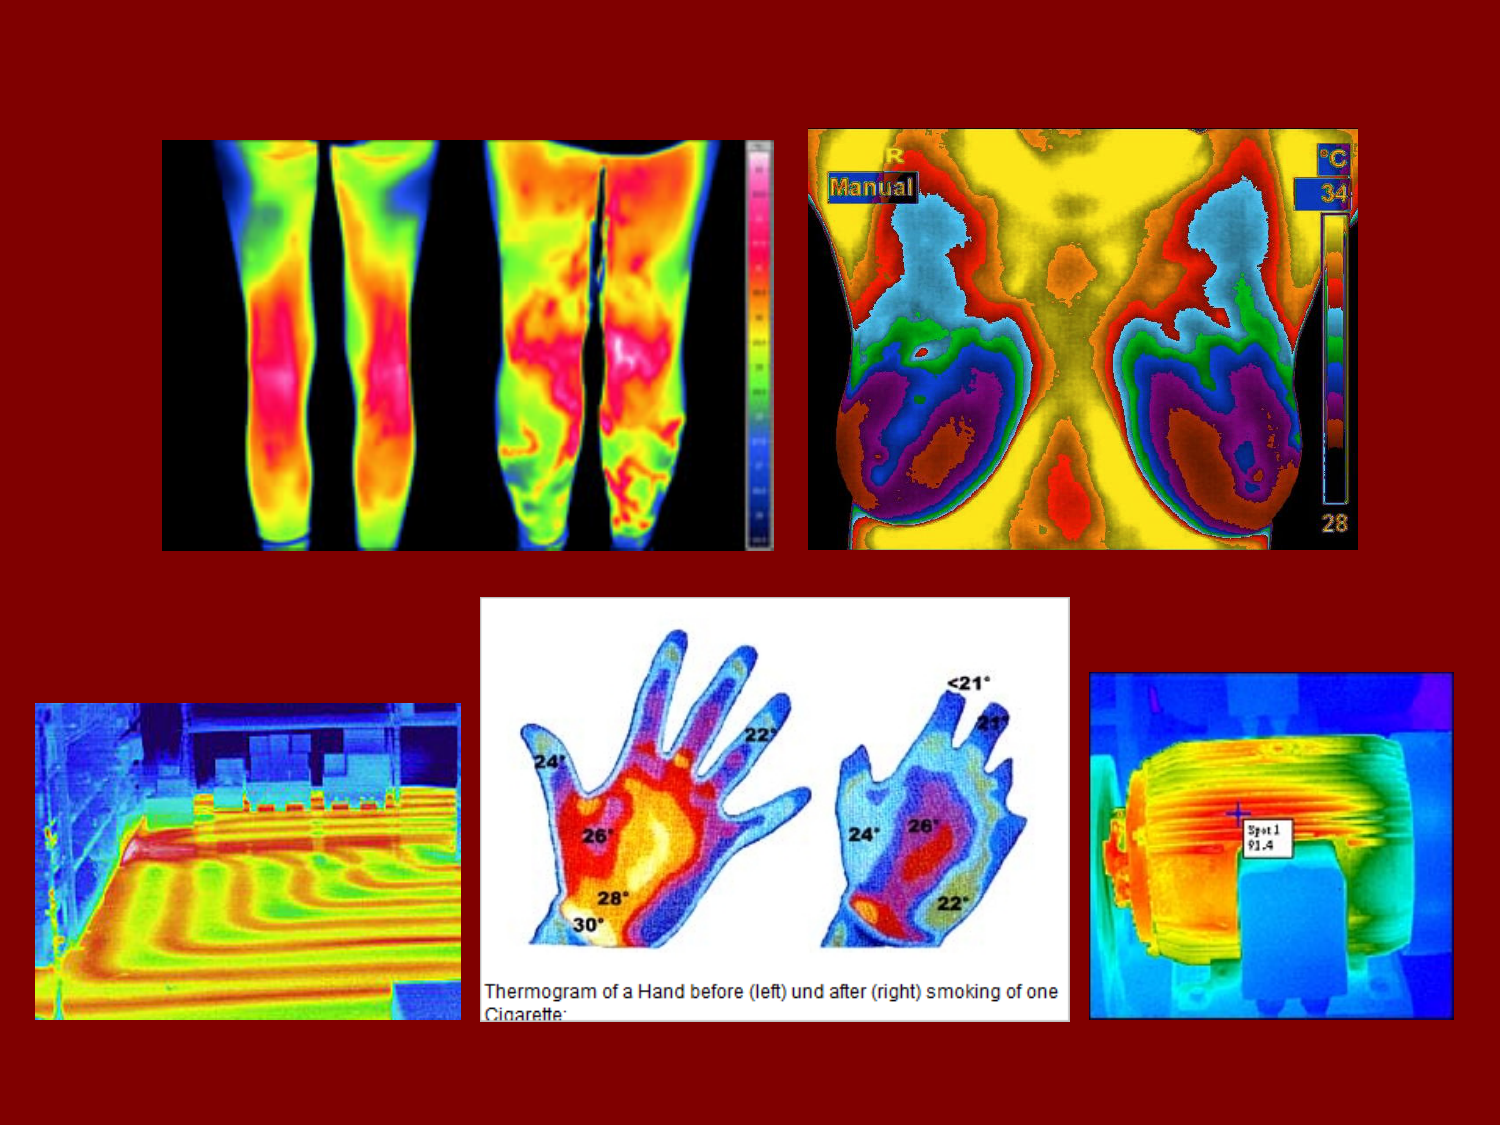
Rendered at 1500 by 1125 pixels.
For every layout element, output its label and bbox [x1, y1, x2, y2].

picture [480, 597, 1070, 1022]
picture [35, 703, 461, 1020]
picture [1089, 672, 1454, 1020]
picture [162, 140, 774, 551]
picture [808, 128, 1358, 550]
